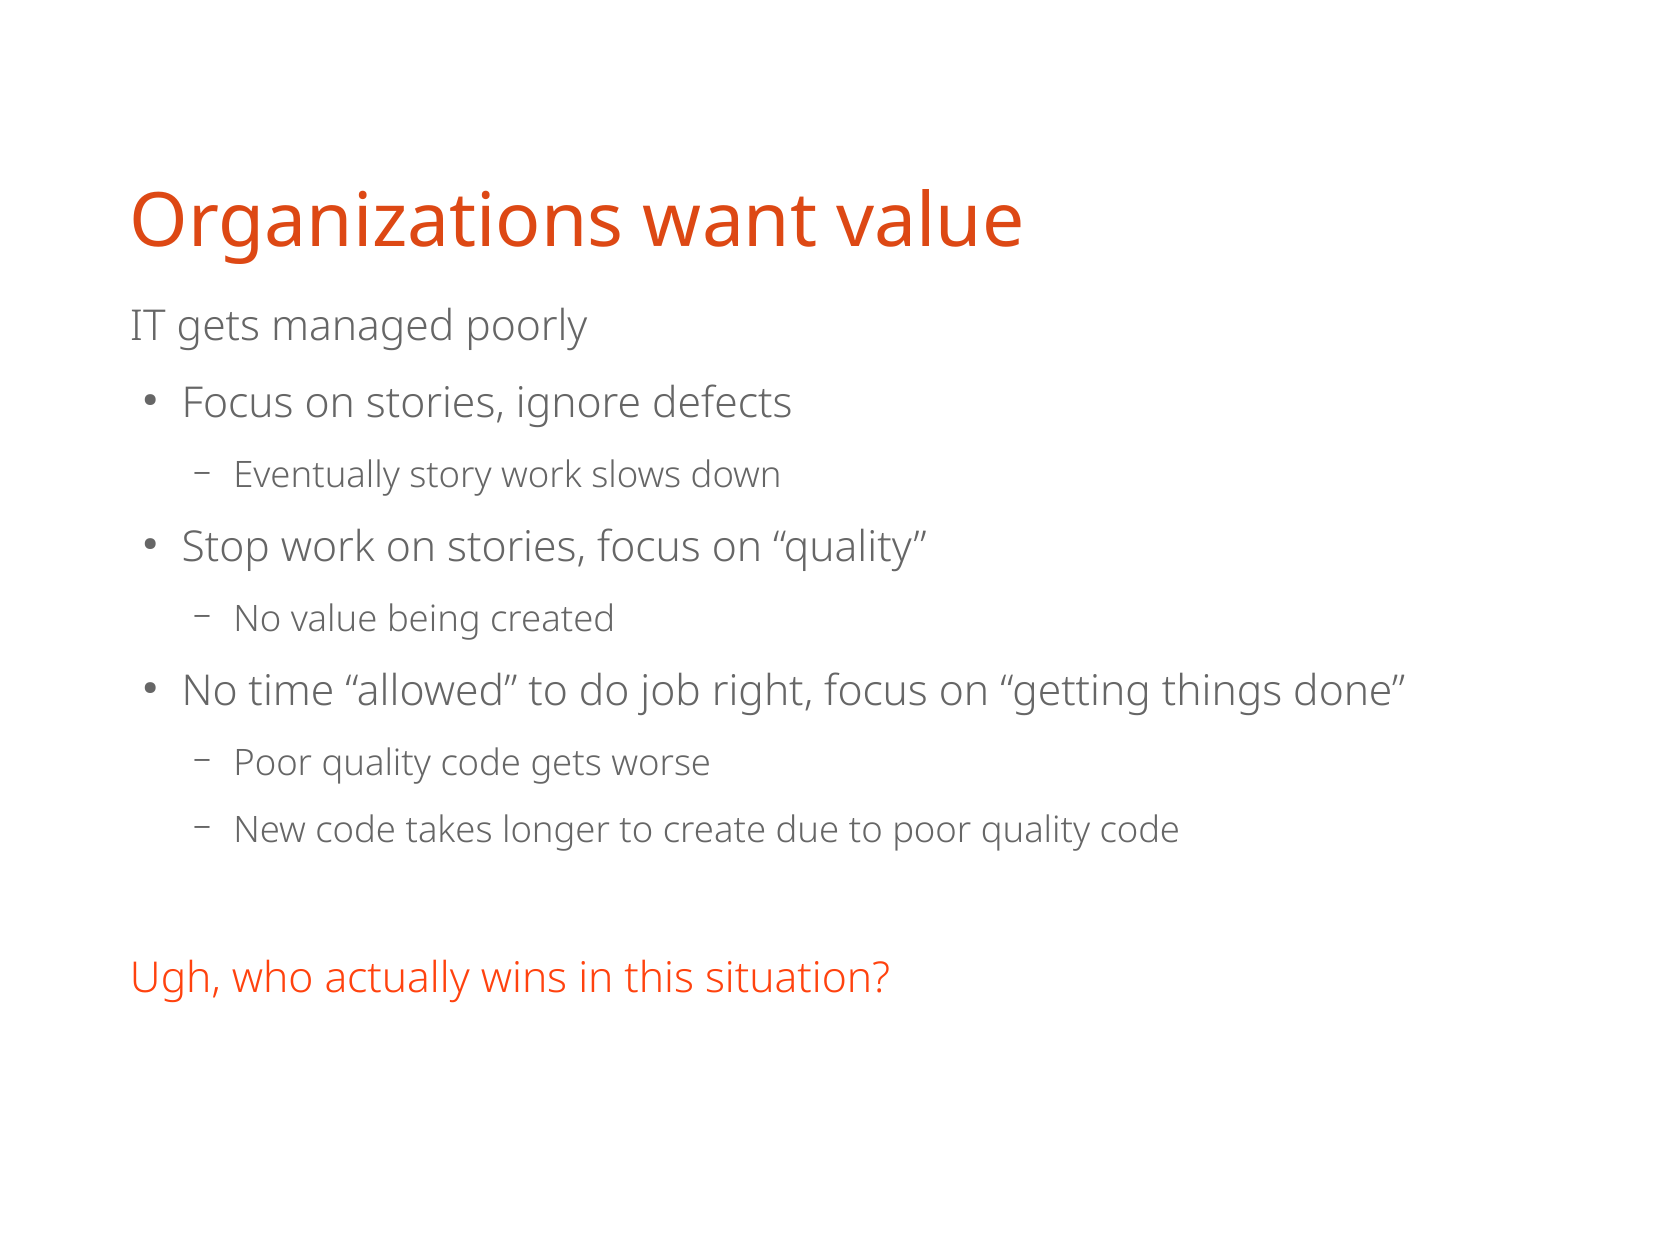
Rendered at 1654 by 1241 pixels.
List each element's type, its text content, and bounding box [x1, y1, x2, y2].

title Organizations want value [129, 153, 1518, 281]
list IT gets managed poorly Focus on stories, ignore defects Eventually story work slows down Stop work on stories, focus on “quality” No value being created No time “allowed” to do job right, focus on “getting things done” Poor quality code gets worse New code takes longer to create due to poor quality code Ugh, who actually wins in this situation? [129, 295, 1518, 1010]
